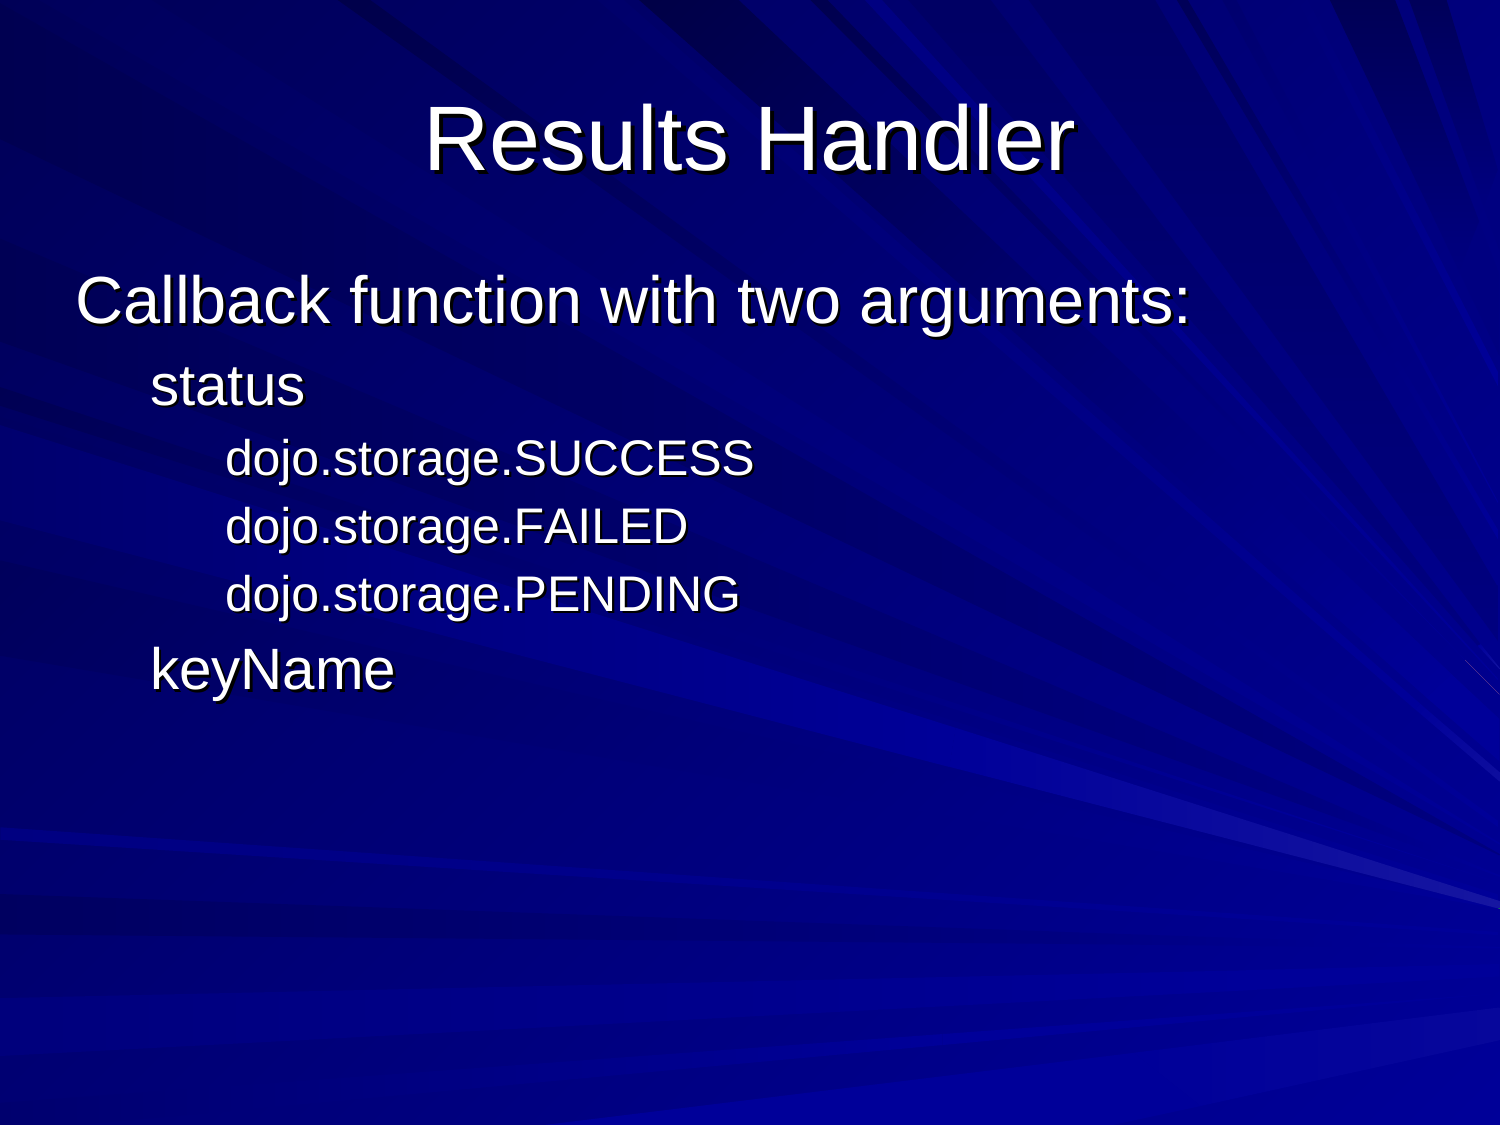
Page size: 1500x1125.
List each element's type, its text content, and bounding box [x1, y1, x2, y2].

title Results Handler [75, 51, 1425, 226]
list Callback function with two arguments: status dojo.storage.SUCCESS dojo.storage.FAILED dojo.storage.PENDING keyName [75, 263, 1425, 993]
